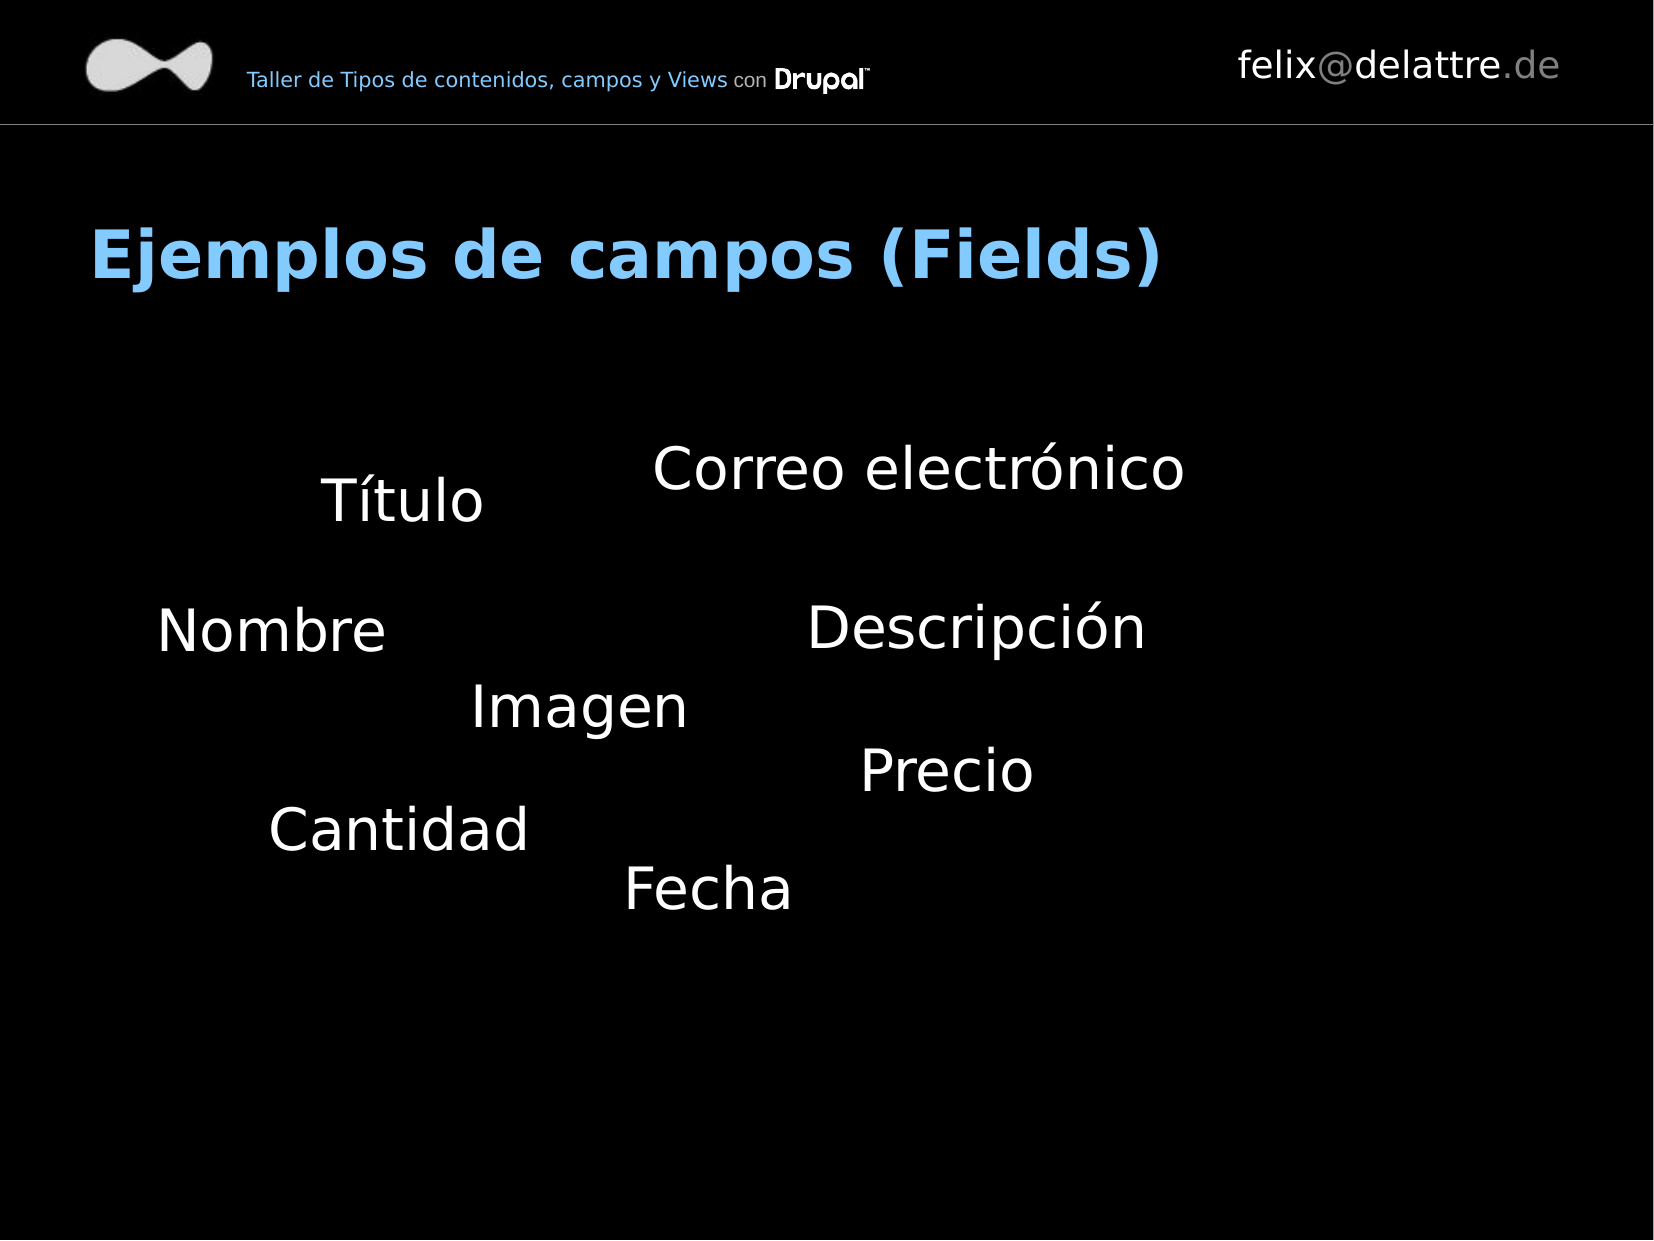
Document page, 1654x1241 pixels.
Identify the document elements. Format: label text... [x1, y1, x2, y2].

text_box Correo electrónico [638, 428, 1203, 512]
text_box Descripción [791, 586, 1163, 670]
text_box Título [307, 460, 501, 543]
text_box Cantidad [253, 789, 546, 873]
text_box Fecha [608, 848, 809, 932]
text_box Imagen [455, 666, 706, 749]
text_box Precio [844, 730, 1051, 814]
picture [62, 31, 229, 104]
text_box Nombre [141, 590, 403, 673]
text_box Ejemplos de campos (Fields) [75, 209, 1180, 303]
